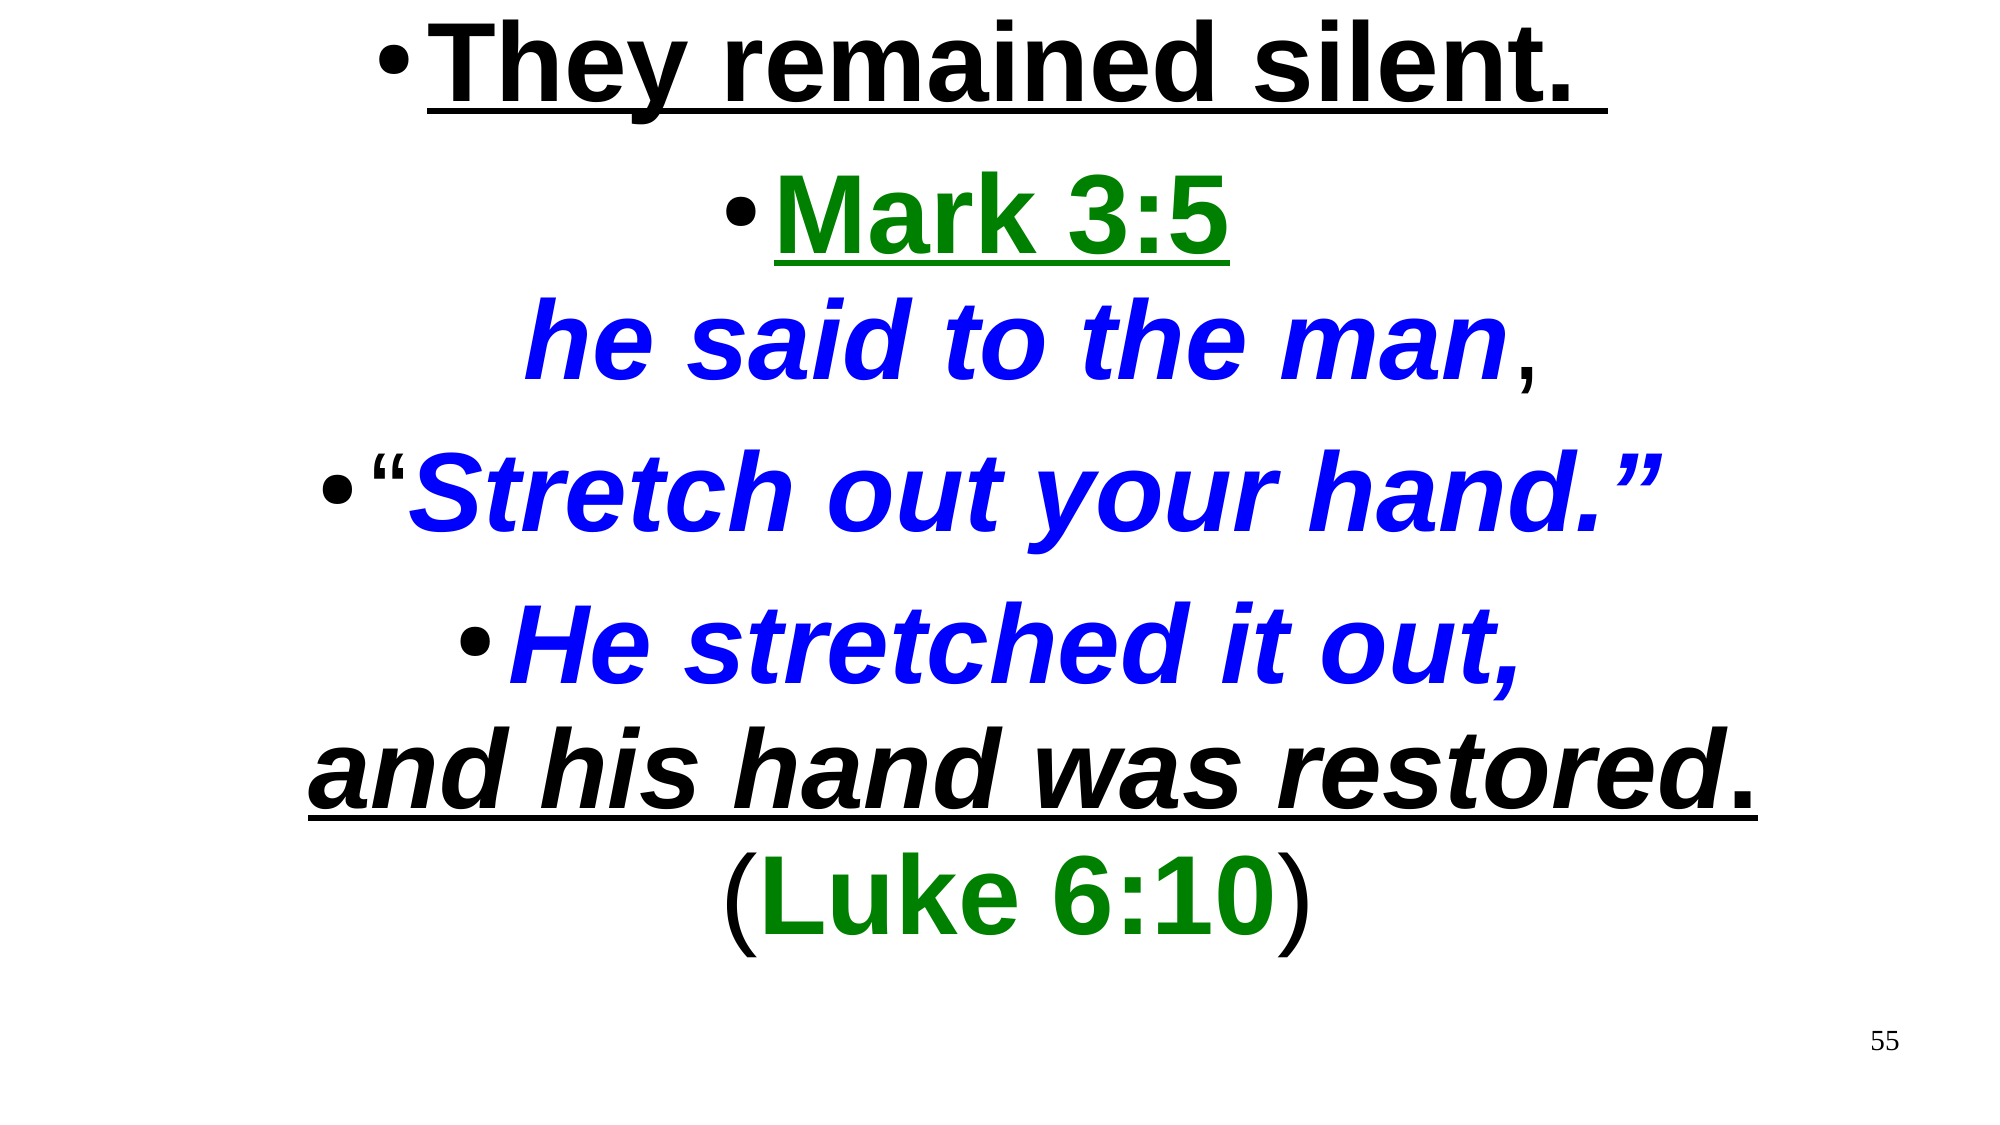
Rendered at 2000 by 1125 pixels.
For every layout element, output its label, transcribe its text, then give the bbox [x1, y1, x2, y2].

list They remained silent. Mark 3:5 he said to the man, “Stretch out your hand.” He stretched it out, and his hand was restored. (Luke 6:10) [0, 0, 1996, 1123]
